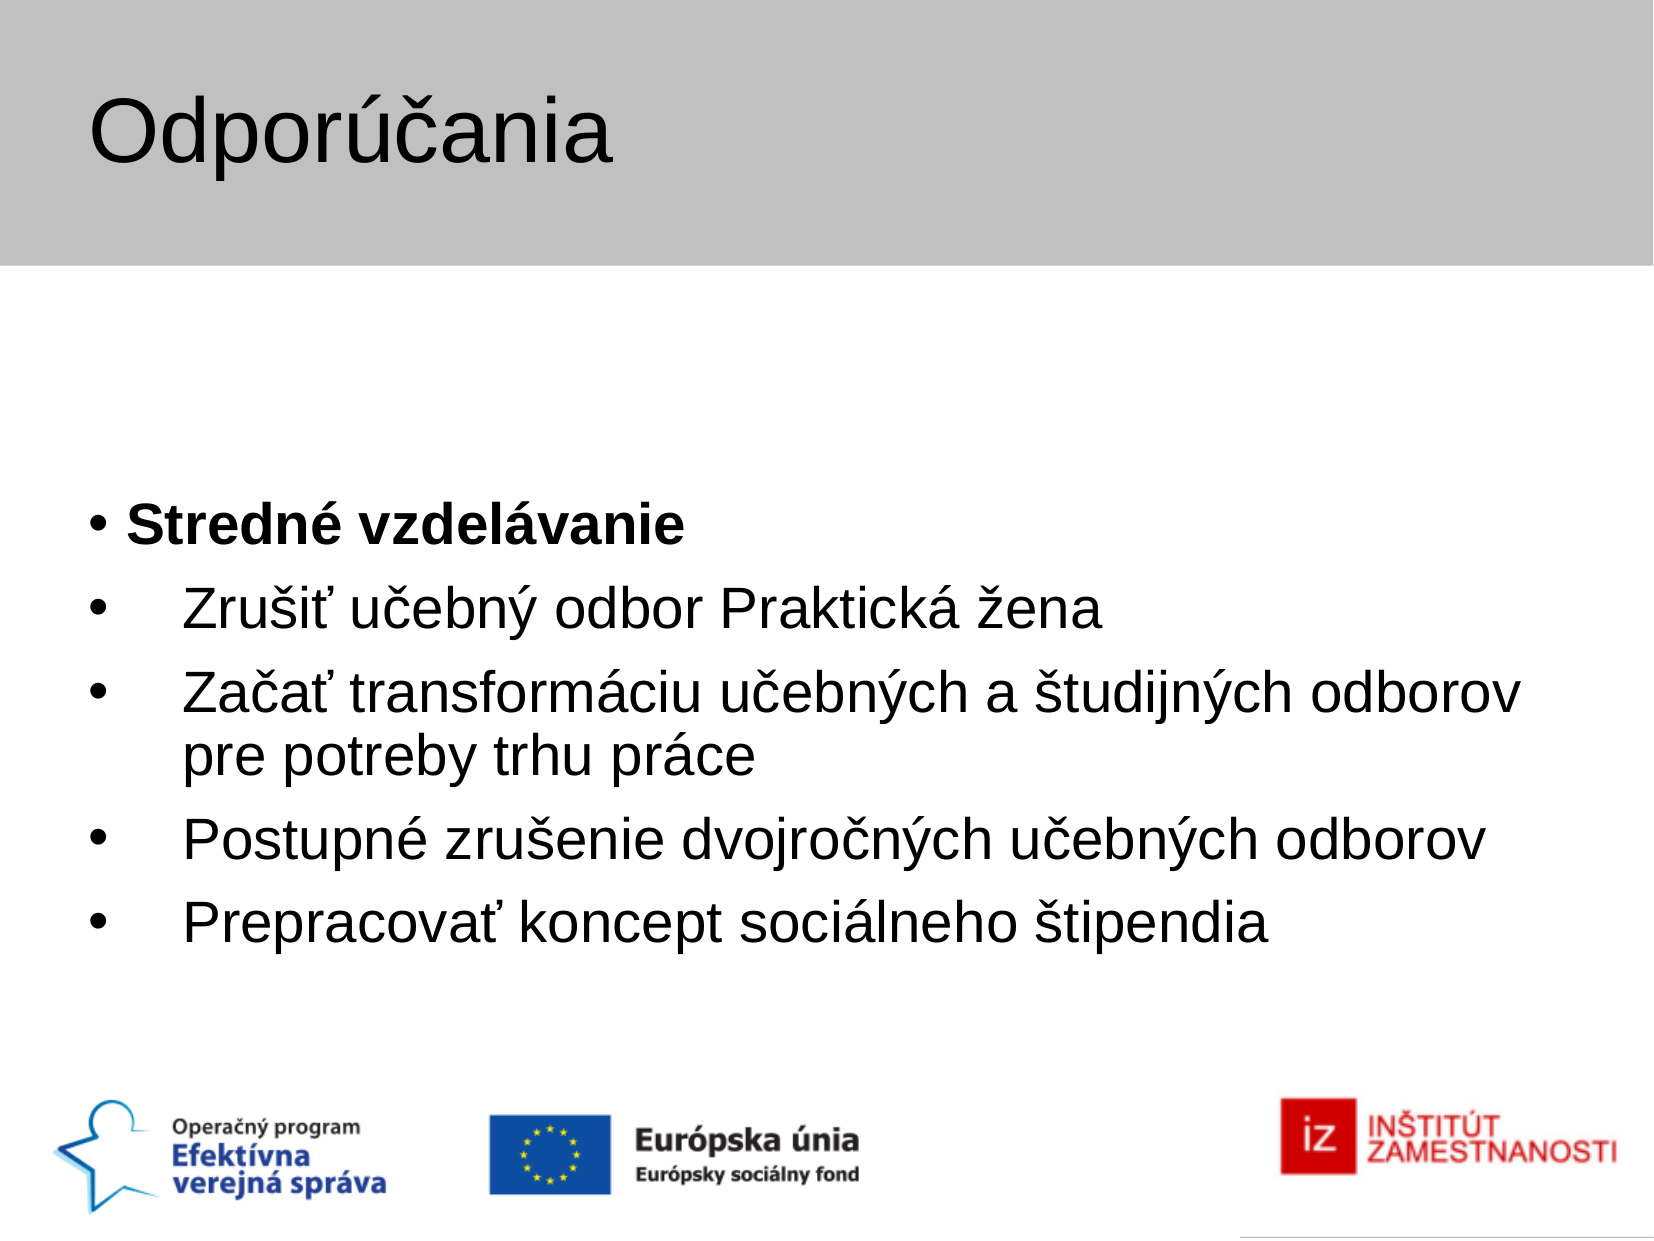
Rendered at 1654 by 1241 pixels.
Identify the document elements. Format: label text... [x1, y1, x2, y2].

picture [1240, 1033, 1654, 1240]
picture [29, 1062, 886, 1240]
text_box Stredné vzdelávanie Zrušiť učebný odbor Praktická žena Začať transformáciu učebných a študijných odborov pre potreby trhu práce Postupné zrušenie dvojročných učebných odborov Prepracovať koncept sociálneho štipendia [88, 494, 1565, 701]
text_box Odporúčania [88, 29, 1565, 237]
